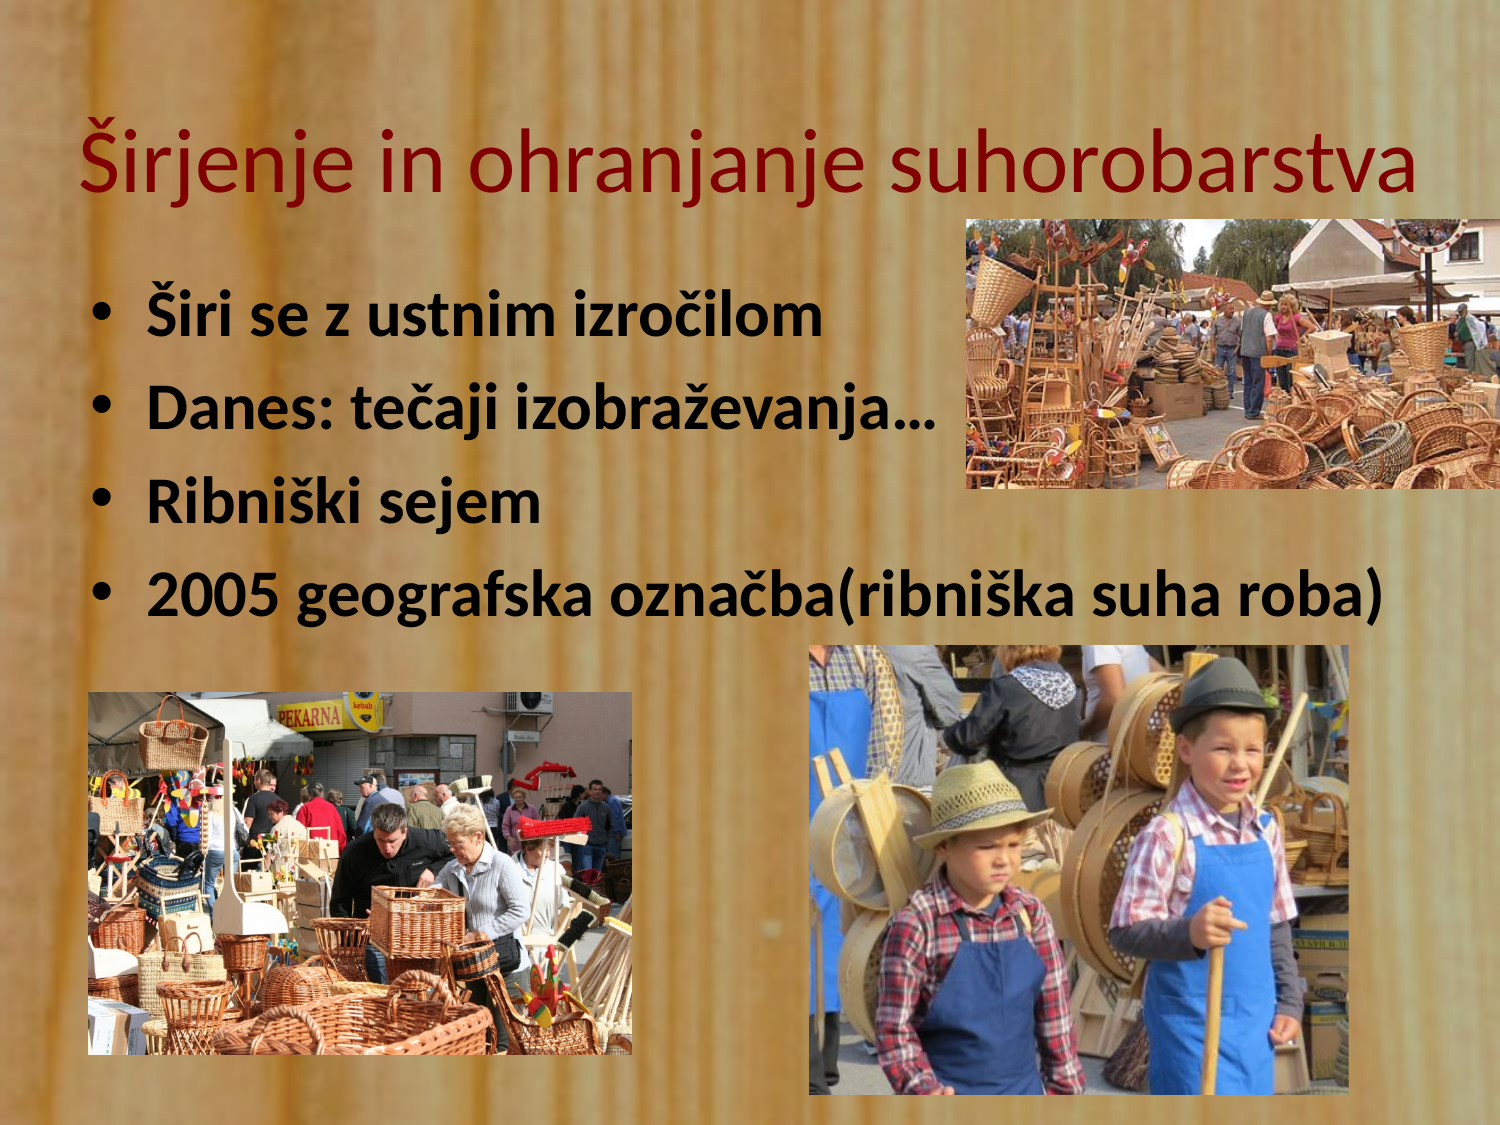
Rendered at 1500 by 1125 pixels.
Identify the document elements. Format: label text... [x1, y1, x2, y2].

picture [0, 0, 1500, 1125]
title Širjenje in ohranjanje suhorobarstva [53, 45, 1447, 268]
list Širi se z ustnim izročilom Danes: tečaji izobraževanja… Ribniški sejem 2005 geografska označba(ribniška suha roba) [75, 262, 1425, 1005]
